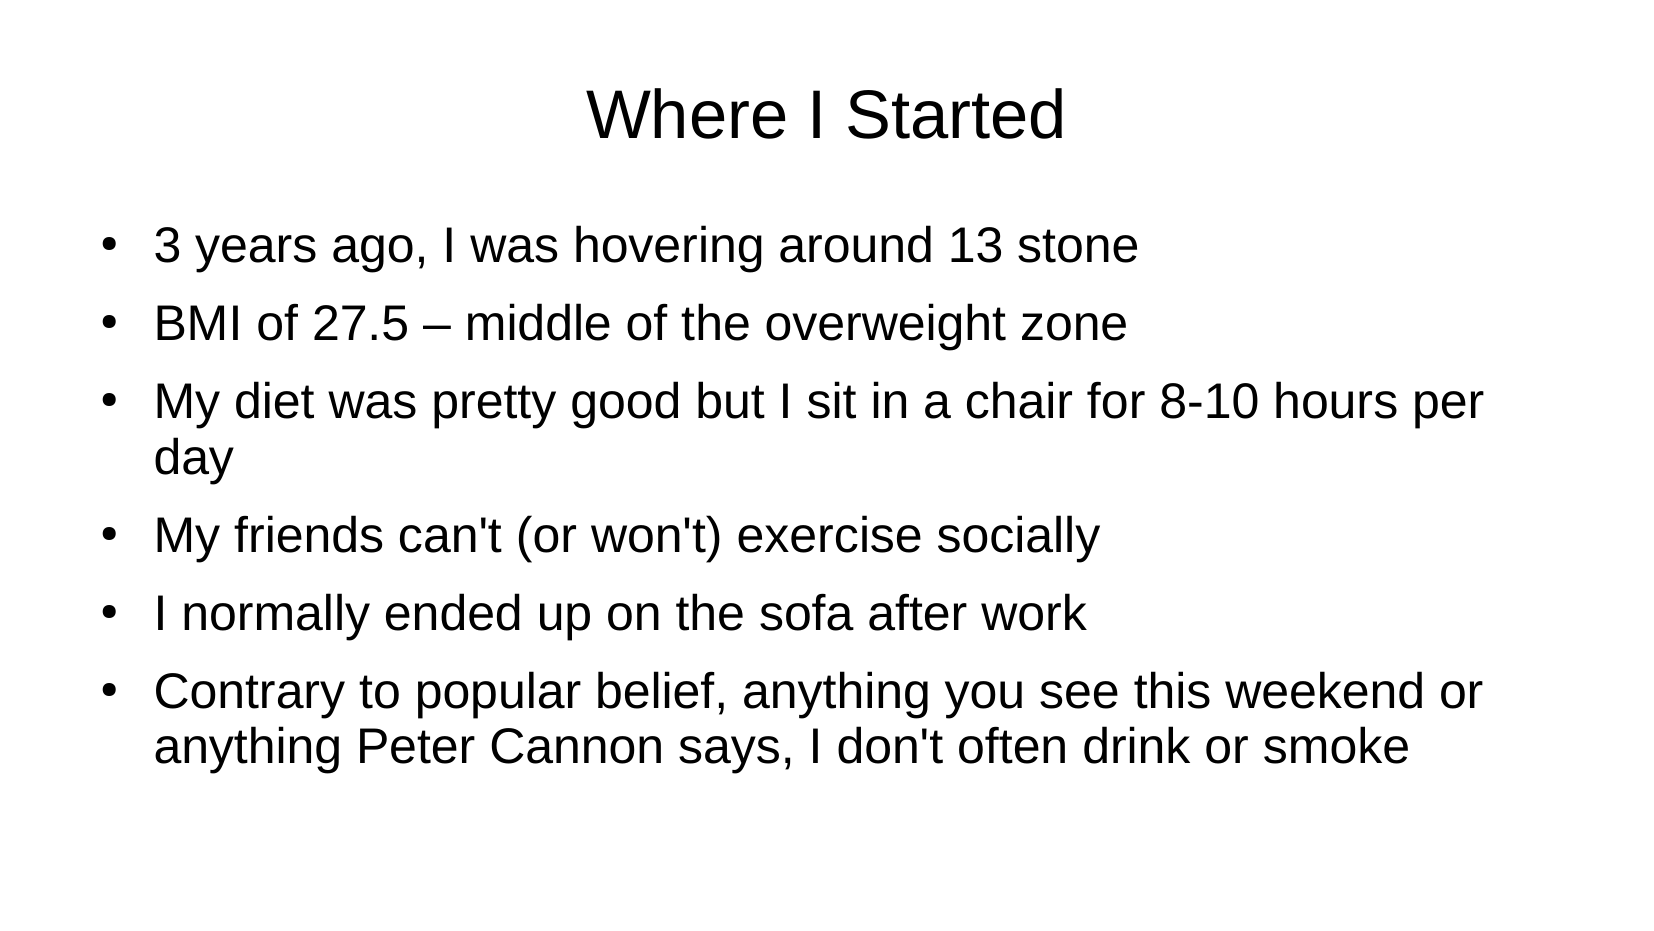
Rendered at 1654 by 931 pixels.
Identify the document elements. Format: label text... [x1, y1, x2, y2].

list 3 years ago, I was hovering around 13 stone BMI of 27.5 – middle of the overweight zone My diet was pretty good but I sit in a chair for 8-10 hours per day My friends can't (or won't) exercise socially I normally ended up on the sofa after work Contrary to popular belief, anything you see this weekend or anything Peter Cannon says, I don't often drink or smoke [82, 217, 1571, 875]
title Where I Started [82, 37, 1571, 193]
